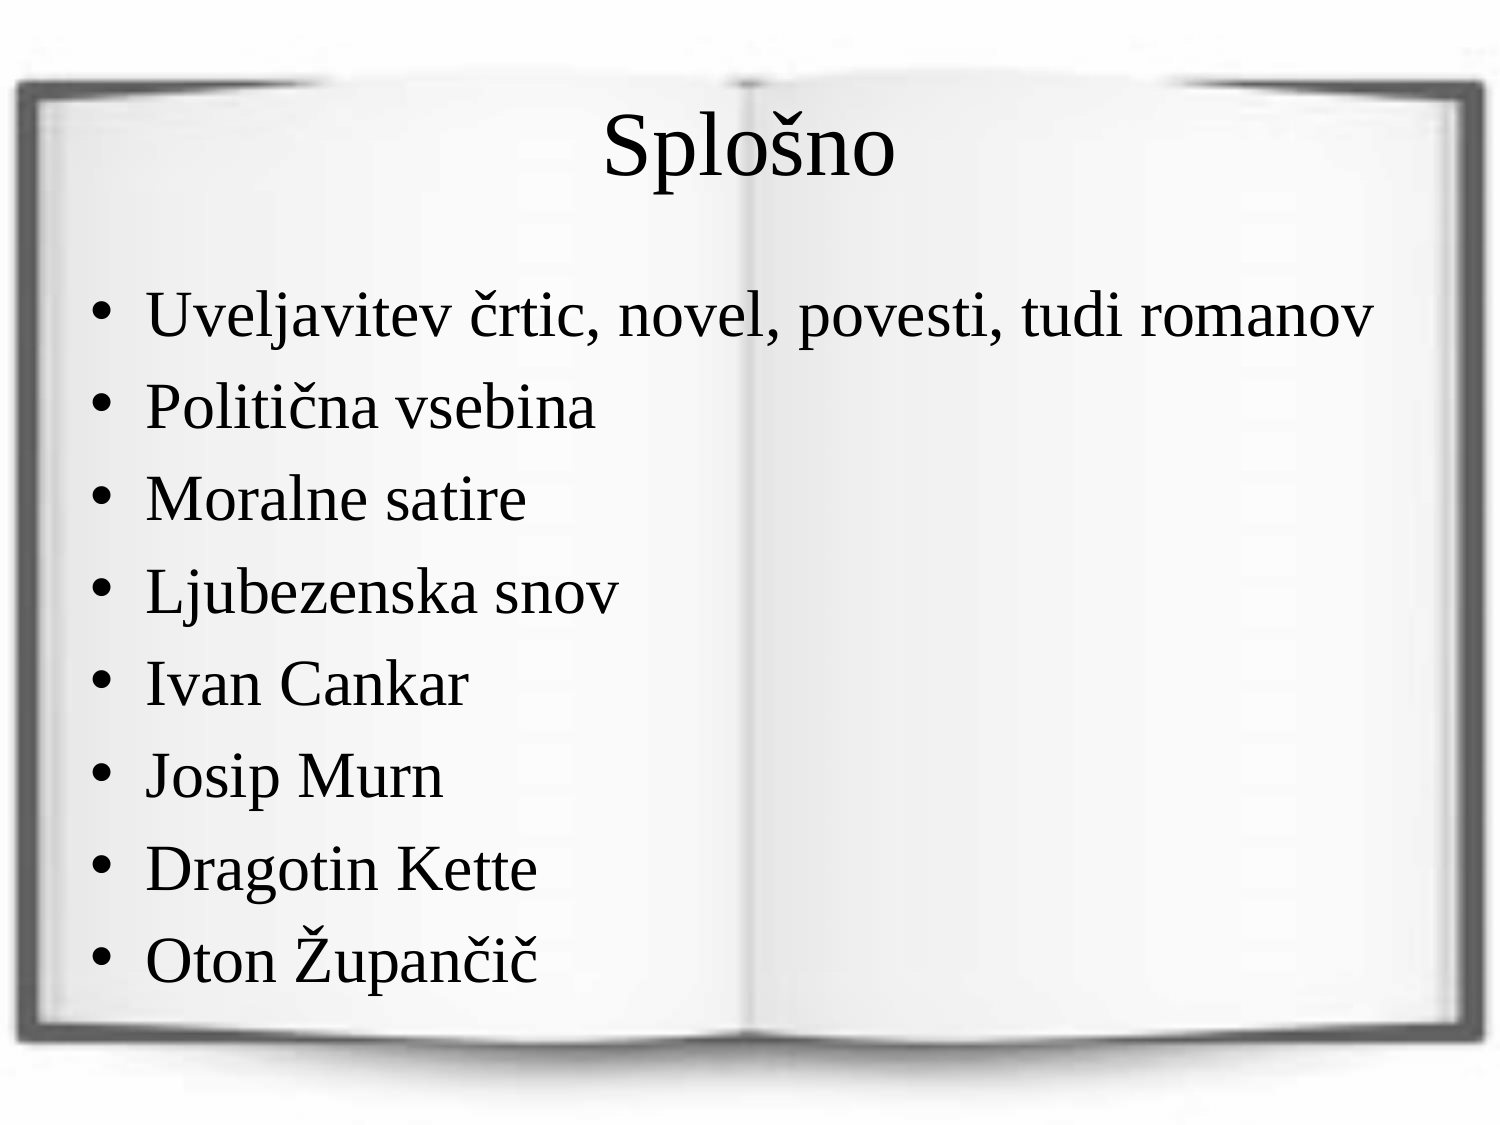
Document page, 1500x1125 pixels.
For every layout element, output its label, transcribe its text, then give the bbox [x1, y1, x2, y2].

list Uveljavitev črtic, novel, povesti, tudi romanov Politična vsebina Moralne satire Ljubezenska snov Ivan Cankar Josip Murn Dragotin Kette Oton Župančič [75, 262, 1425, 1005]
title Splošno [75, 45, 1425, 233]
picture [0, 0, 1500, 1125]
